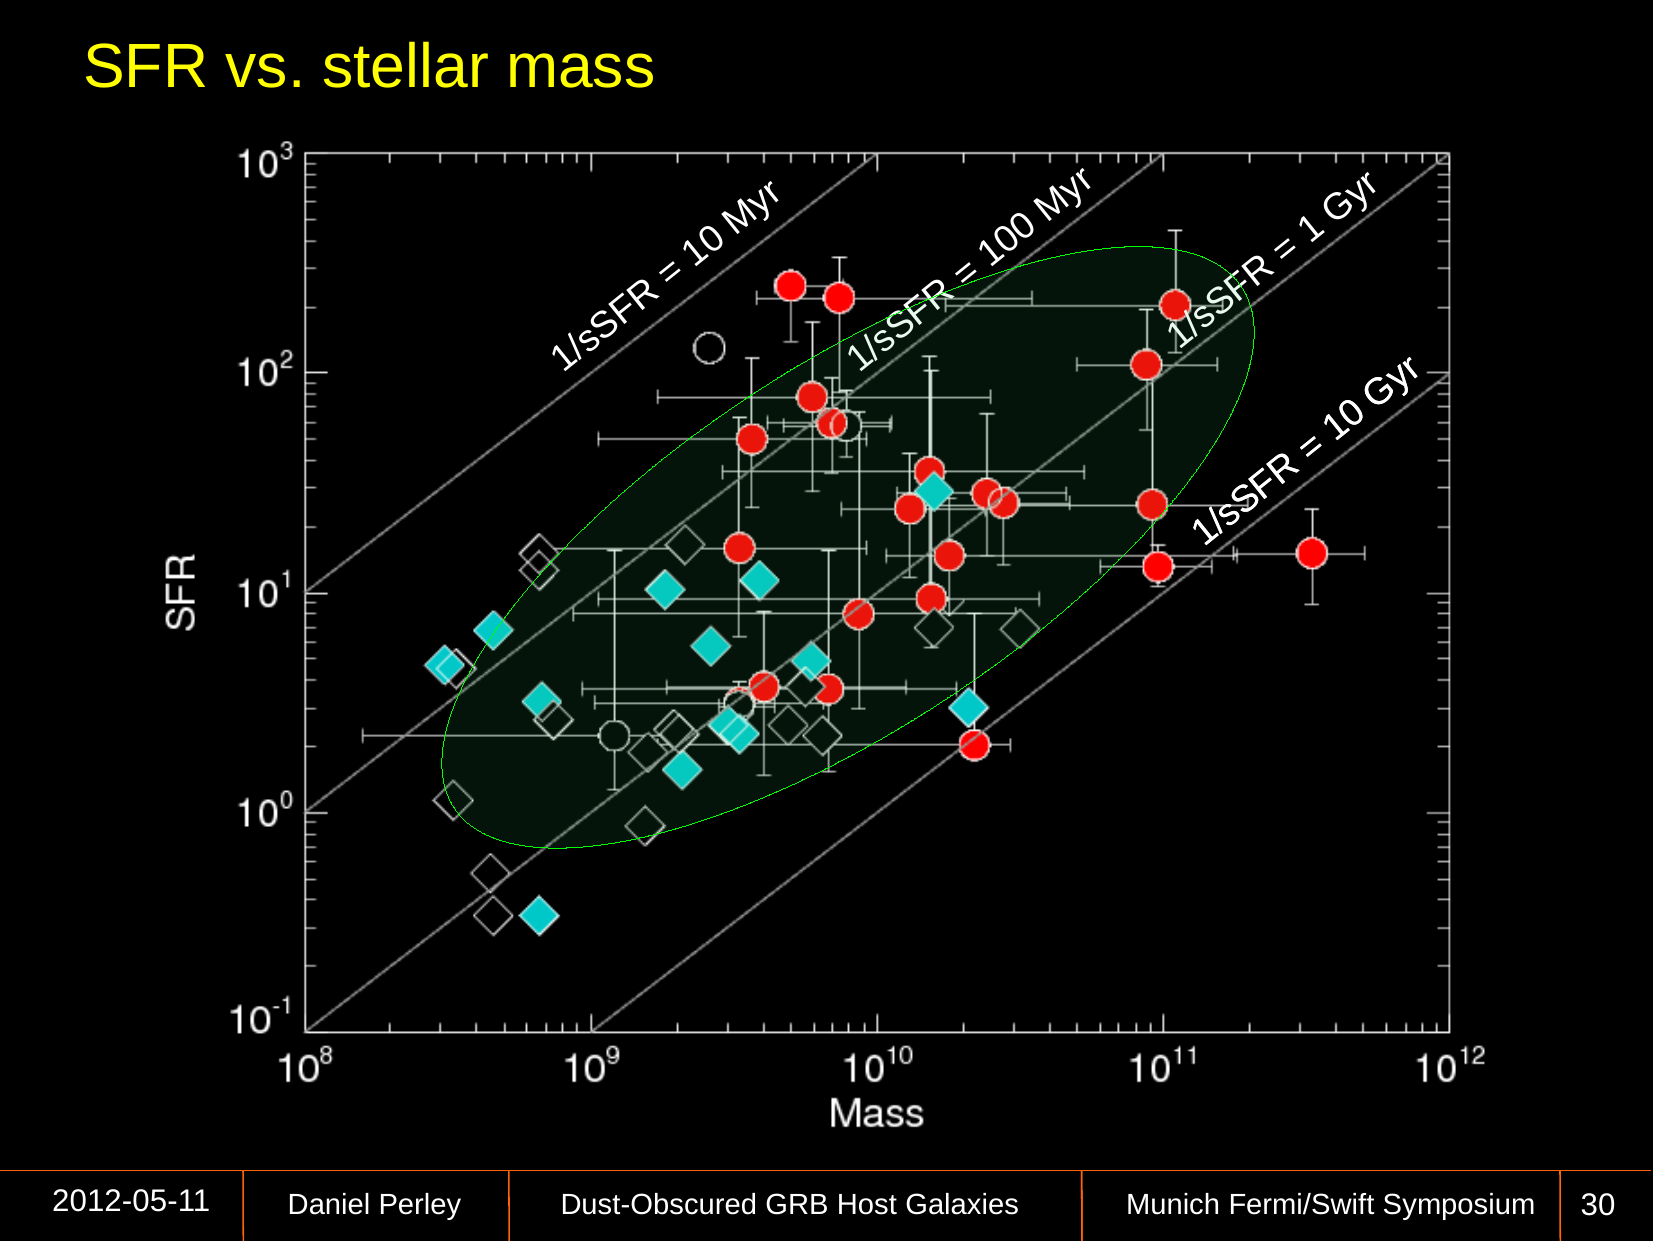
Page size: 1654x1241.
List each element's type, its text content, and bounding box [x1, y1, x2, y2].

title SFR vs. stellar mass [83, 25, 1573, 107]
text_box [441, 246, 1255, 849]
text_box 1/sSFR = 10 Gyr [1167, 325, 1481, 607]
picture [150, 122, 1501, 1129]
text_box 1/sSFR = 100 Myr [822, 132, 1165, 351]
text_box 1/sSFR = 10 Myr [526, 132, 870, 441]
text_box 1/sSFR = 1 Gyr [1219, 138, 1412, 311]
